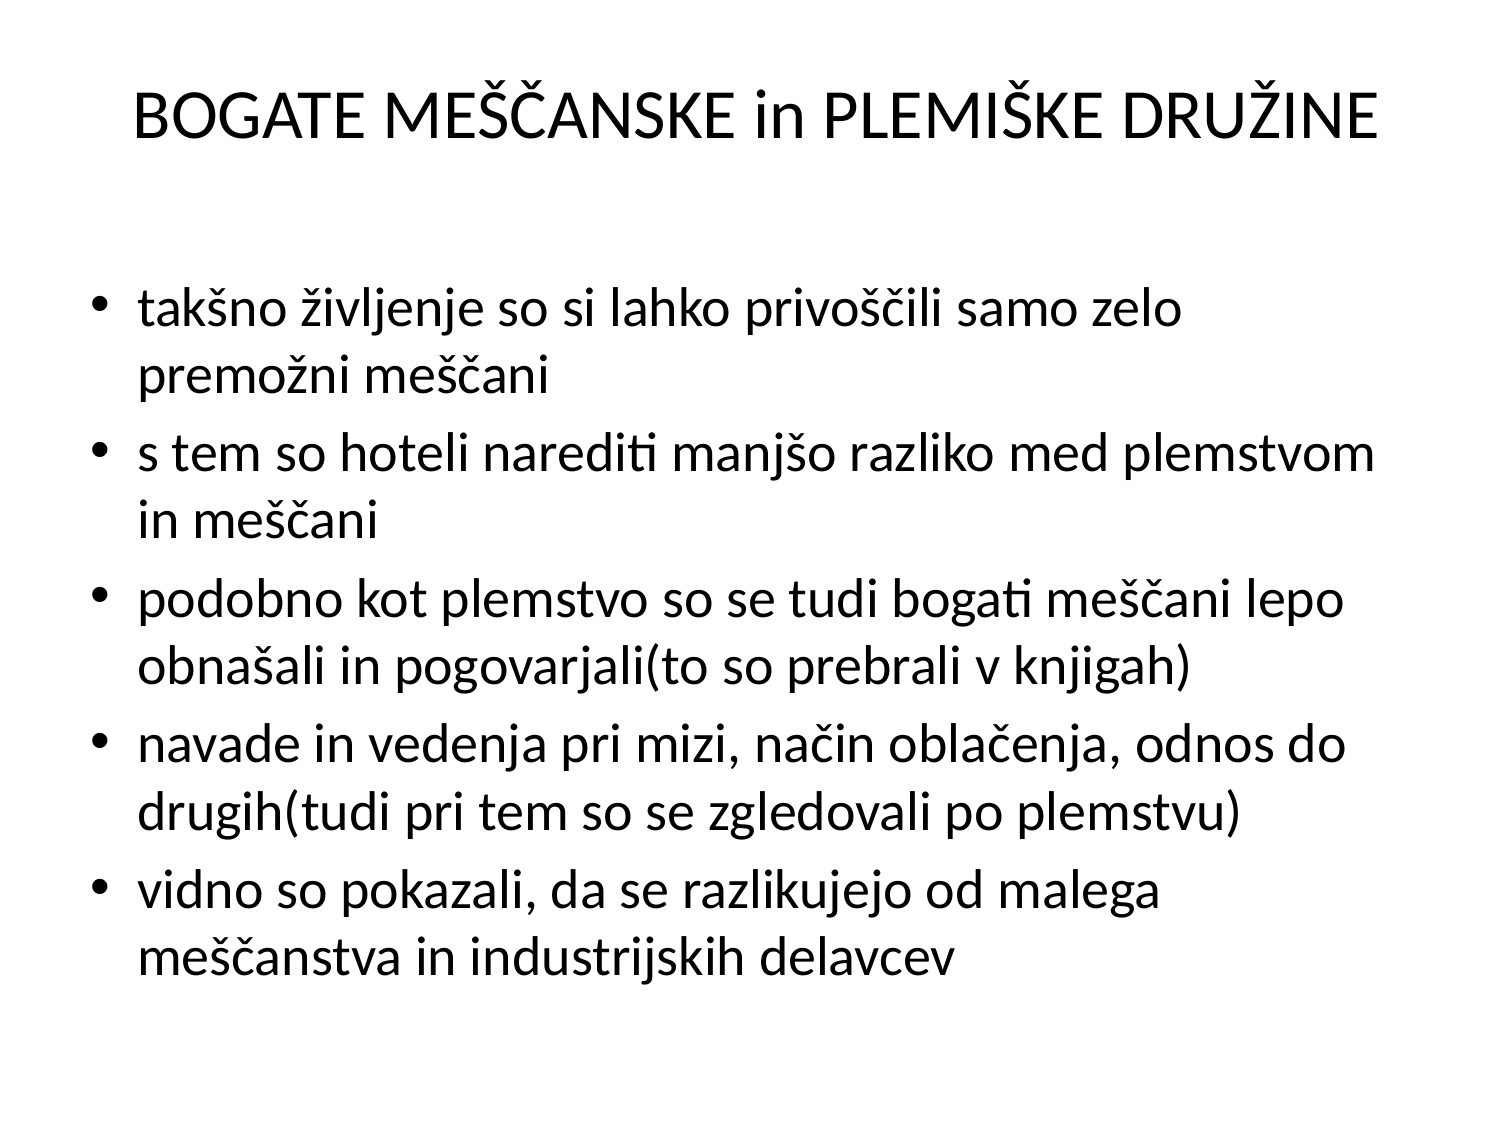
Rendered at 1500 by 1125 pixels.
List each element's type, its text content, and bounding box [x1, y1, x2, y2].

list takšno življenje so si lahko privoščili samo zelo premožni meščani s tem so hoteli narediti manjšo razliko med plemstvom in meščani podobno kot plemstvo so se tudi bogati meščani lepo obnašali in pogovarjali(to so prebrali v knjigah) navade in vedenja pri mizi, način oblačenja, odnos do drugih(tudi pri tem so se zgledovali po plemstvu) vidno so pokazali, da se razlikujejo od malega meščanstva in industrijskih delavcev [75, 262, 1425, 1005]
title BOGATE MEŠČANSKE in PLEMIŠKE DRUŽINE [82, 58, 1432, 247]
